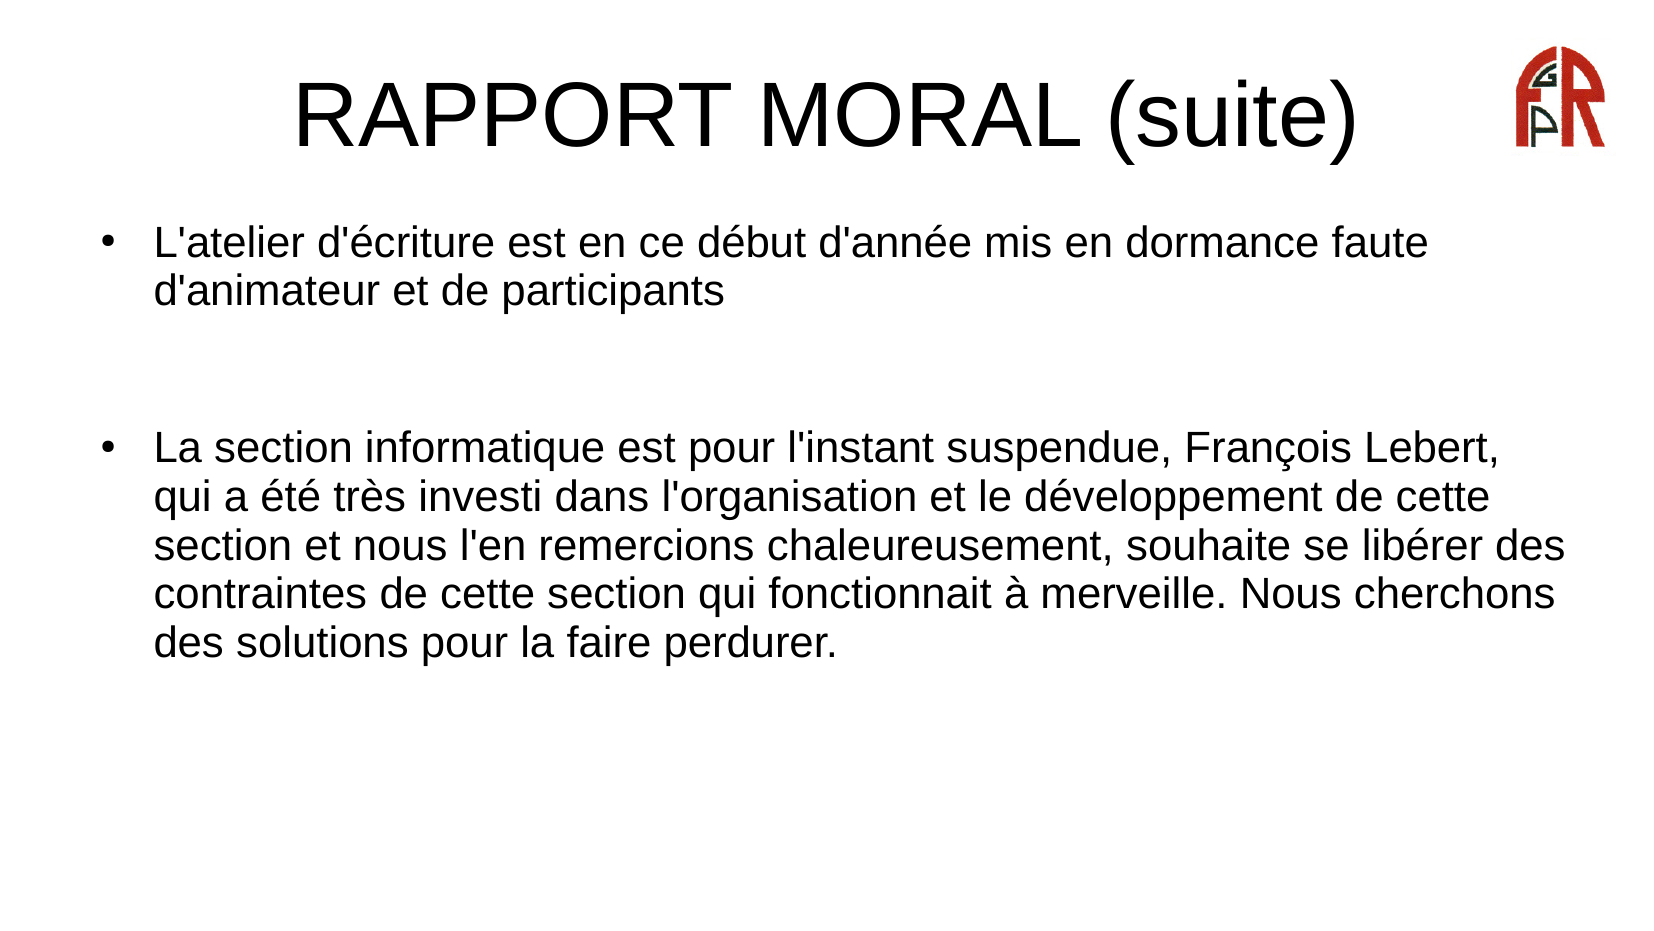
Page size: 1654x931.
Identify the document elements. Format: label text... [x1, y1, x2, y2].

title RAPPORT MORAL (suite) [82, 37, 1571, 193]
list L'atelier d'écriture est en ce début d'année mis en dormance faute d'animateur et de participants La section informatique est pour l'instant suspendue, François Lebert, qui a été très investi dans l'organisation et le développement de cette section et nous l'en remercions chaleureusement, souhaite se libérer des contraintes de cette section qui fonctionnait à merveille. Nous cherchons des solutions pour la faire perdurer. [82, 217, 1571, 758]
picture [1505, 37, 1618, 156]
